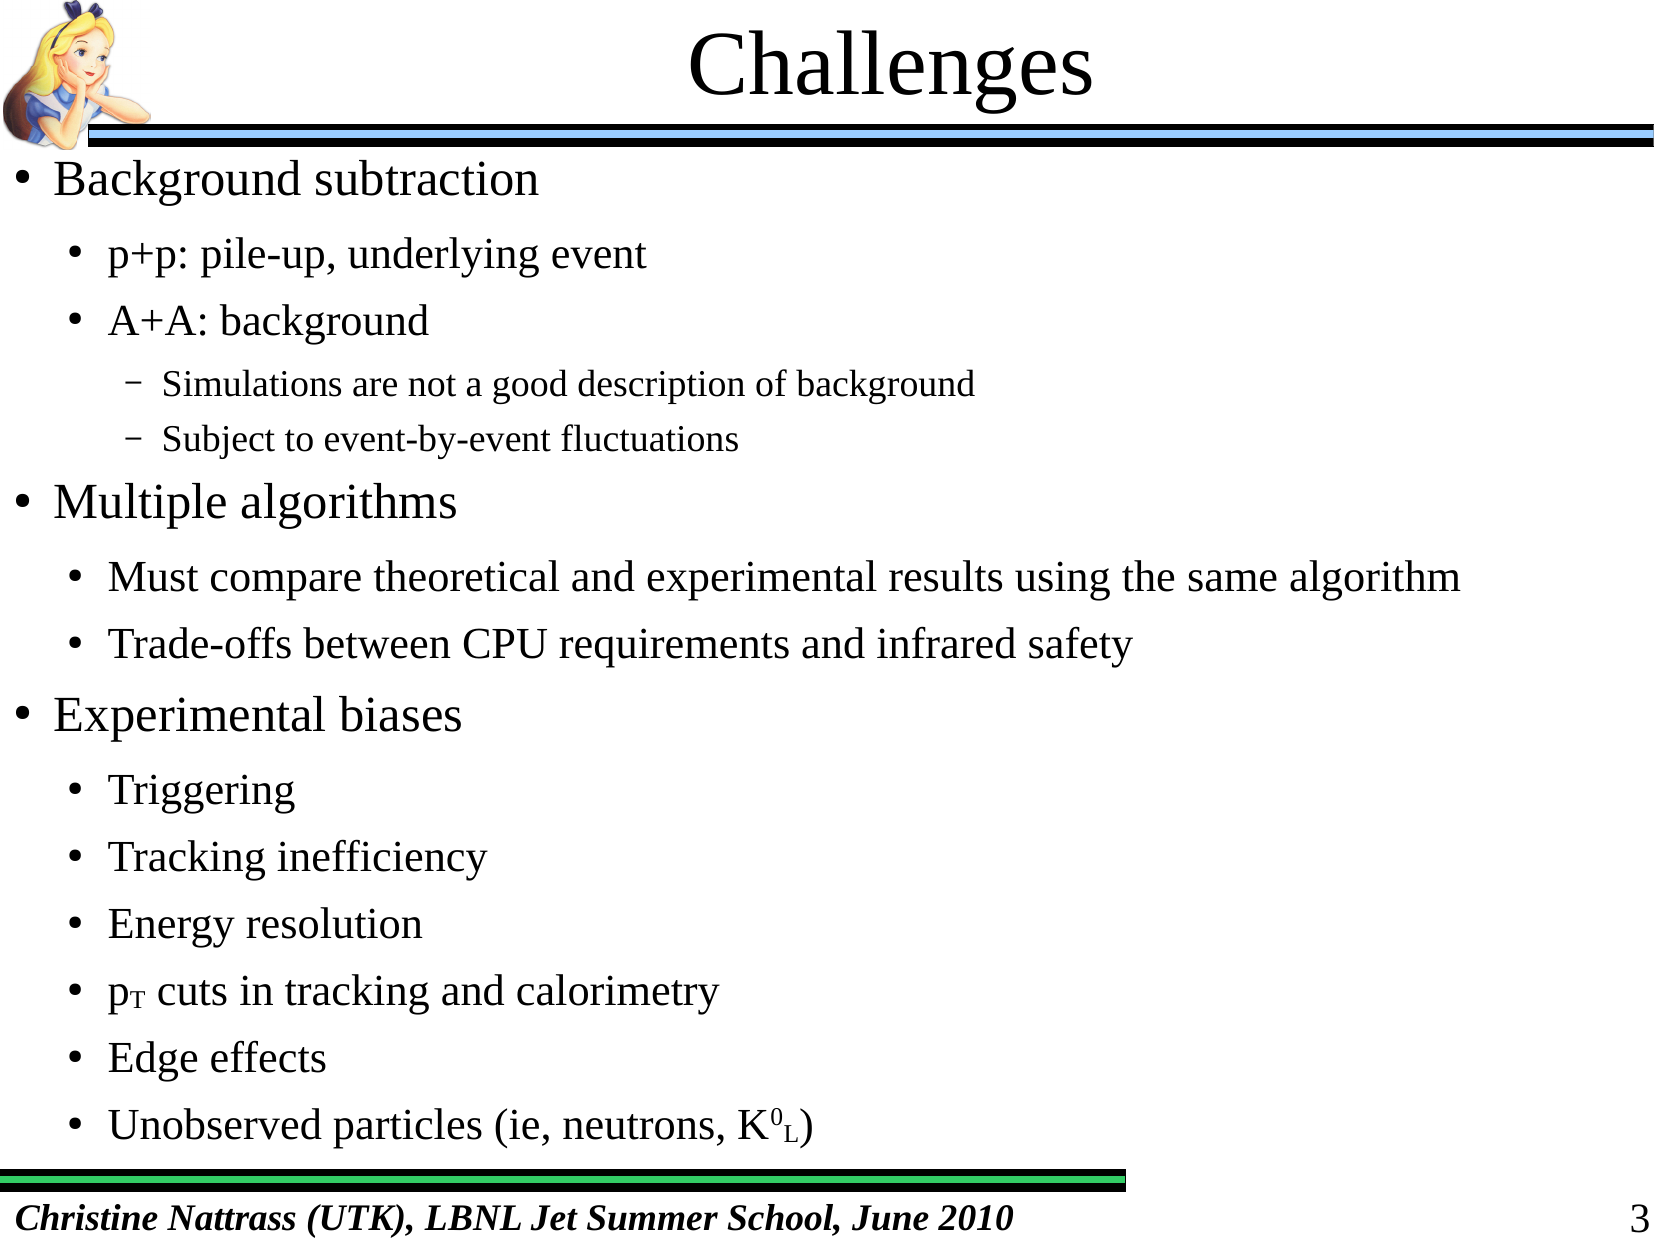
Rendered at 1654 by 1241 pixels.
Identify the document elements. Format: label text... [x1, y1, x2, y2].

picture [3, 0, 151, 150]
list Background subtraction p+p: pile-up, underlying event A+A: background Simulations are not a good description of background Subject to event-by-event fluctuations Multiple algorithms Must compare theoretical and experimental results using the same algorithm Trade-offs between CPU requirements and infrared safety Experimental biases Triggering Tracking inefficiency Energy resolution pT cuts in tracking and calorimetry Edge effects Unobserved particles (ie, neutrons, K0L) [0, 150, 1654, 1163]
title Challenges [129, 12, 1654, 115]
